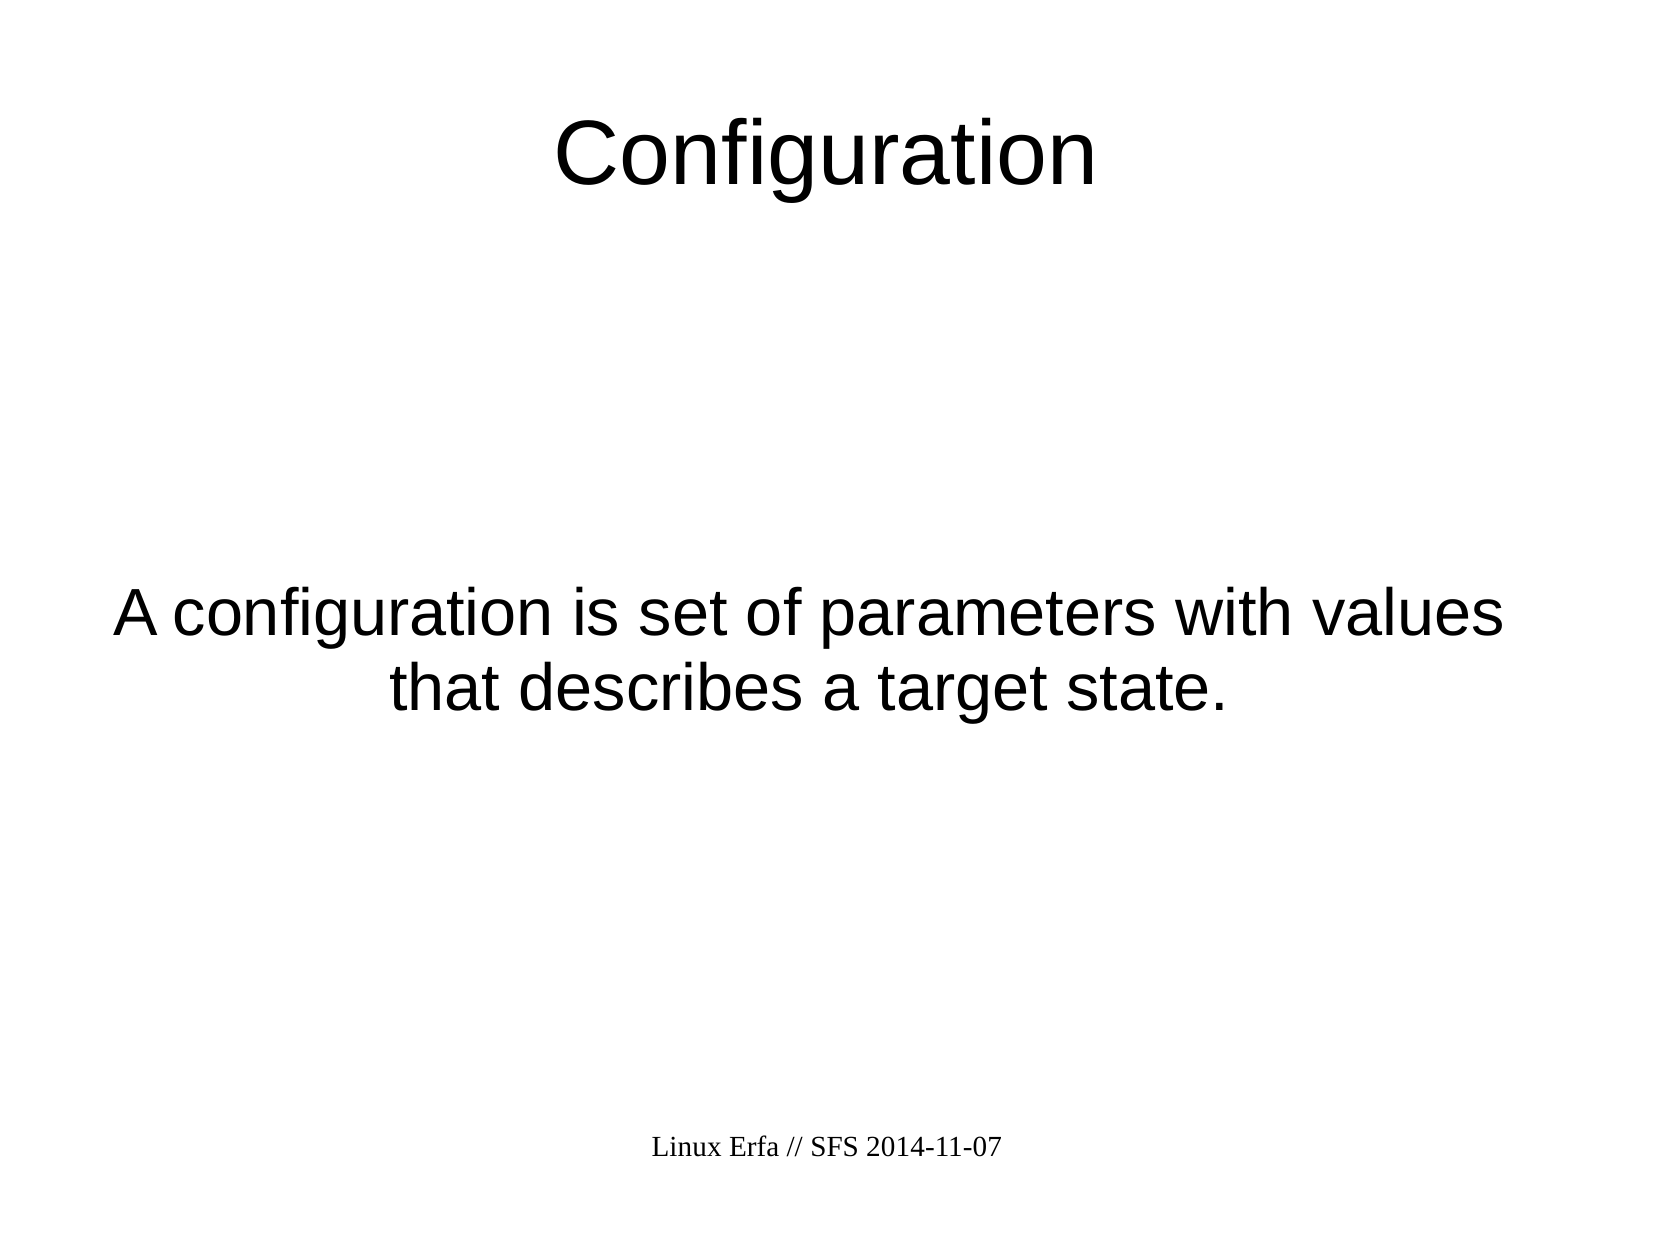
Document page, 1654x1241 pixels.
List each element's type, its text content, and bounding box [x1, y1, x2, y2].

title Configuration [82, 49, 1571, 257]
list A configuration is set of parameters with values that describes a target state. [82, 290, 1538, 1010]
